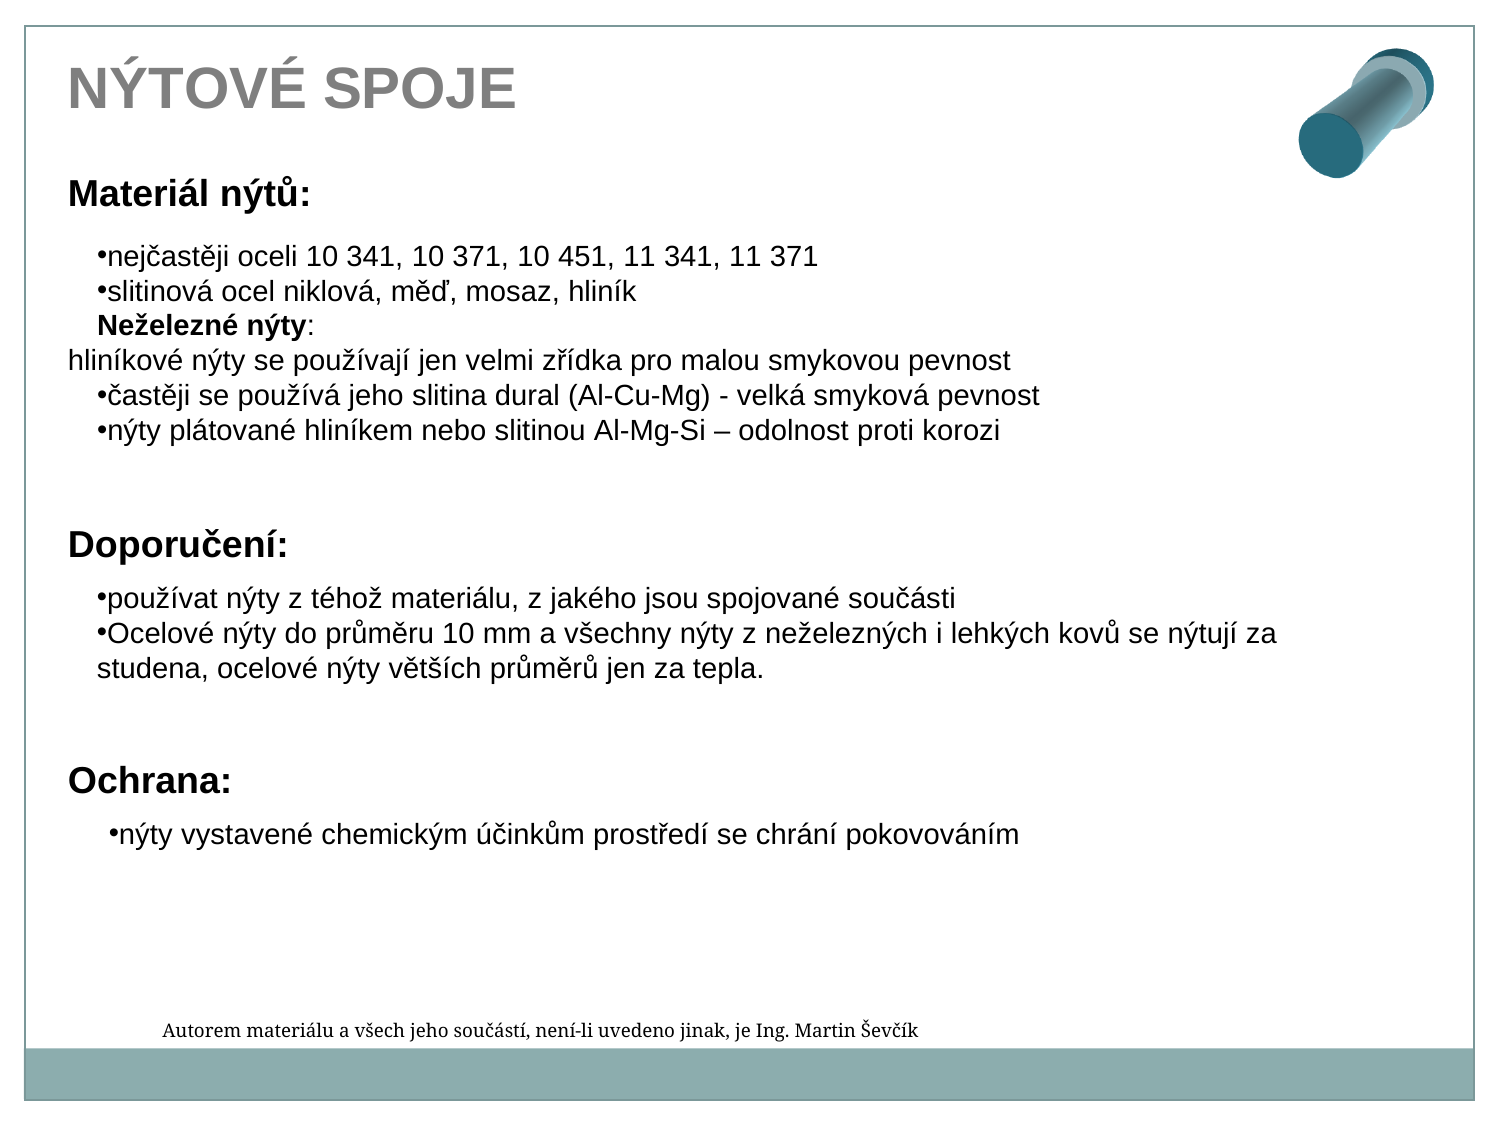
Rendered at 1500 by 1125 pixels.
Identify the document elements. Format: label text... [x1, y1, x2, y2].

text_box Ochrana: [53, 748, 644, 809]
text_box Materiál nýtů: [53, 160, 644, 222]
text_box NÝTOVÉ SPOJE [53, 42, 538, 129]
text_box nýty vystavené chemickým účinkům prostředí se chrání pokovováním [64, 807, 1329, 858]
text_box používat nýty z téhož materiálu, z jakého jsou spojované součásti Ocelové nýty do průměru 10 mm a všechny nýty z neželezných i lehkých kovů se nýtují za studena, ocelové nýty větších průměrů jen za tepla. [53, 571, 1412, 692]
text_box nejčastěji oceli 10 341, 10 371, 10 451, 11 341, 11 371 slitinová ocel niklová, měď, mosaz, hliník Neželezné nýty: hliníkové nýty se používají jen velmi zřídka pro malou smykovou pevnost častěji se používá jeho slitina dural (Al-Cu-Mg) - velká smyková pevnost nýty plátované hliníkem nebo slitinou Al-Mg-Si – odolnost proti korozi [53, 229, 1317, 490]
picture [1293, 42, 1442, 181]
text_box Autorem materiálu a všech jeho součástí, není-li uvedeno jinak, je Ing. Martin Ševčík [147, 1011, 1365, 1050]
text_box Doporučení: [53, 512, 644, 571]
